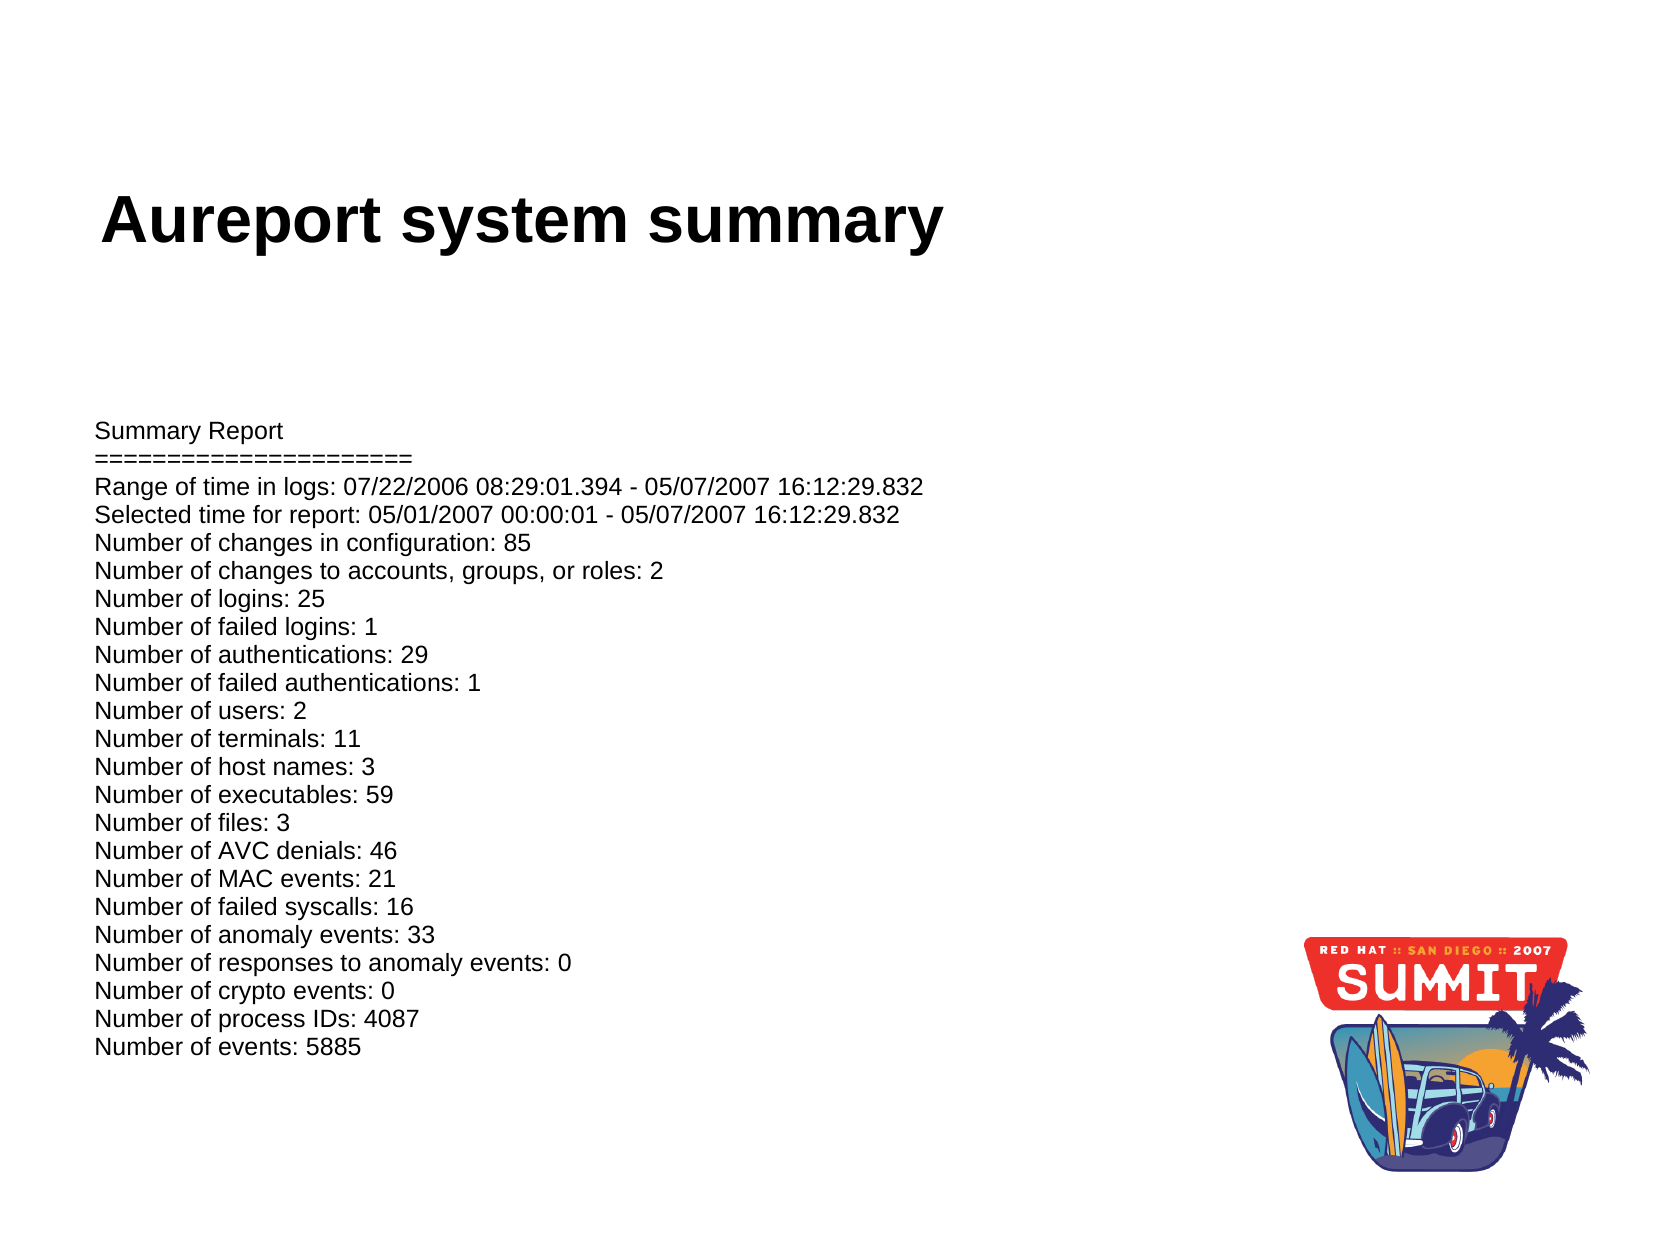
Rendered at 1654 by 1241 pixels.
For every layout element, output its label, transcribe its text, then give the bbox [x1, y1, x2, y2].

title Aureport system summary [100, 164, 1506, 275]
picture [1500, 937, 1590, 1172]
subtitle Summary Report ====================== Range of time in logs: 07/22/2006 08:29:01.394 - 05/07/2007 16:12:29.832 Selected time for report: 05/01/2007 00:00:01 - 05/07/2007 16:12:29.832 Number of changes in configuration: 85 Number of changes to accounts, groups, or roles: 2 Number of logins: 25 Number of failed logins: 1 Number of authentications: 29 Number of failed authentications: 1 Number of users: 2 Number of terminals: 11 Number of host names: 3 Number of executables: 59 Number of files: 3 Number of AVC denials: 46 Number of MAC events: 21 Number of failed syscalls: 16 Number of anomaly events: 33 Number of responses to anomaly events: 0 Number of crypto events: 0 Number of process IDs: 4087 Number of events: 5885 [94, 304, 1500, 1173]
